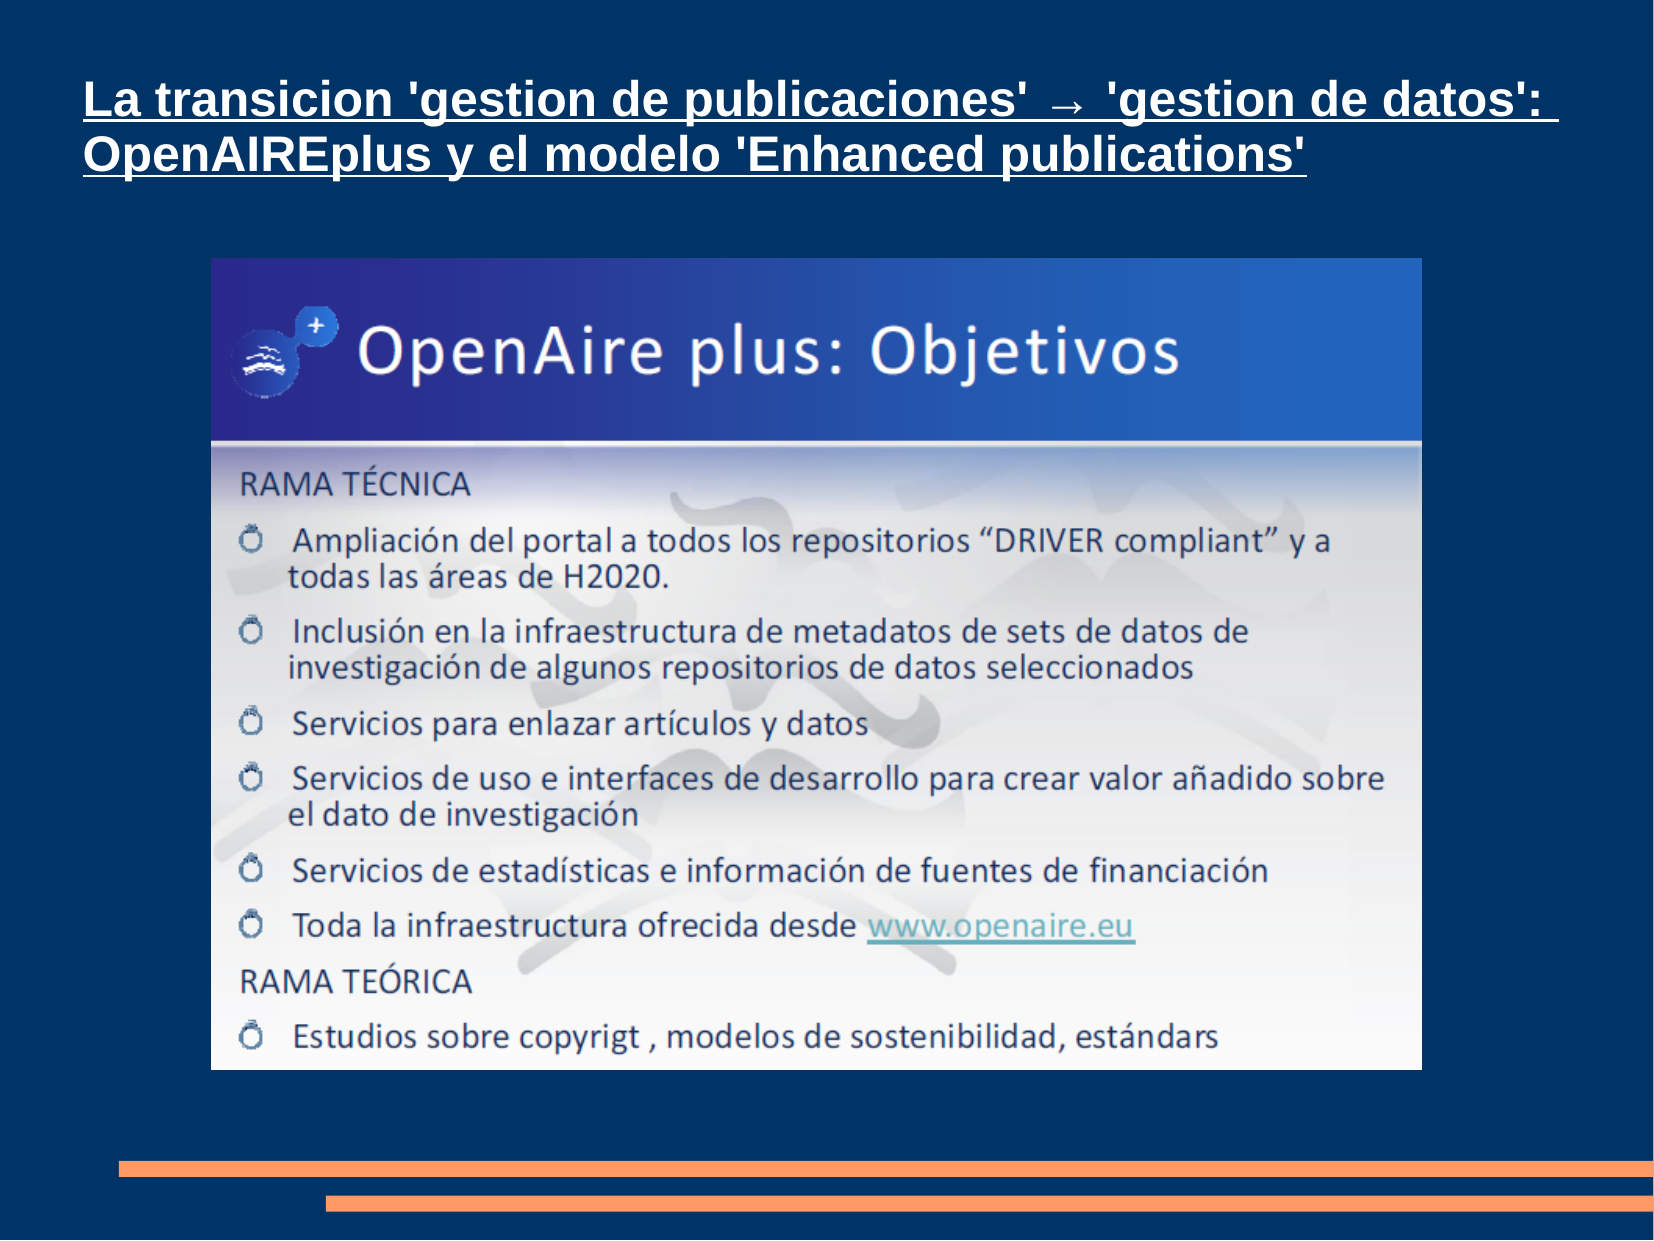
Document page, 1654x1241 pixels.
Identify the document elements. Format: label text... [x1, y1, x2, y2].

text_box La transicion 'gestion de publicaciones' → 'gestion de datos': OpenAIREplus y el modelo 'Enhanced publications' [82, 70, 1560, 272]
picture [211, 258, 1422, 1070]
